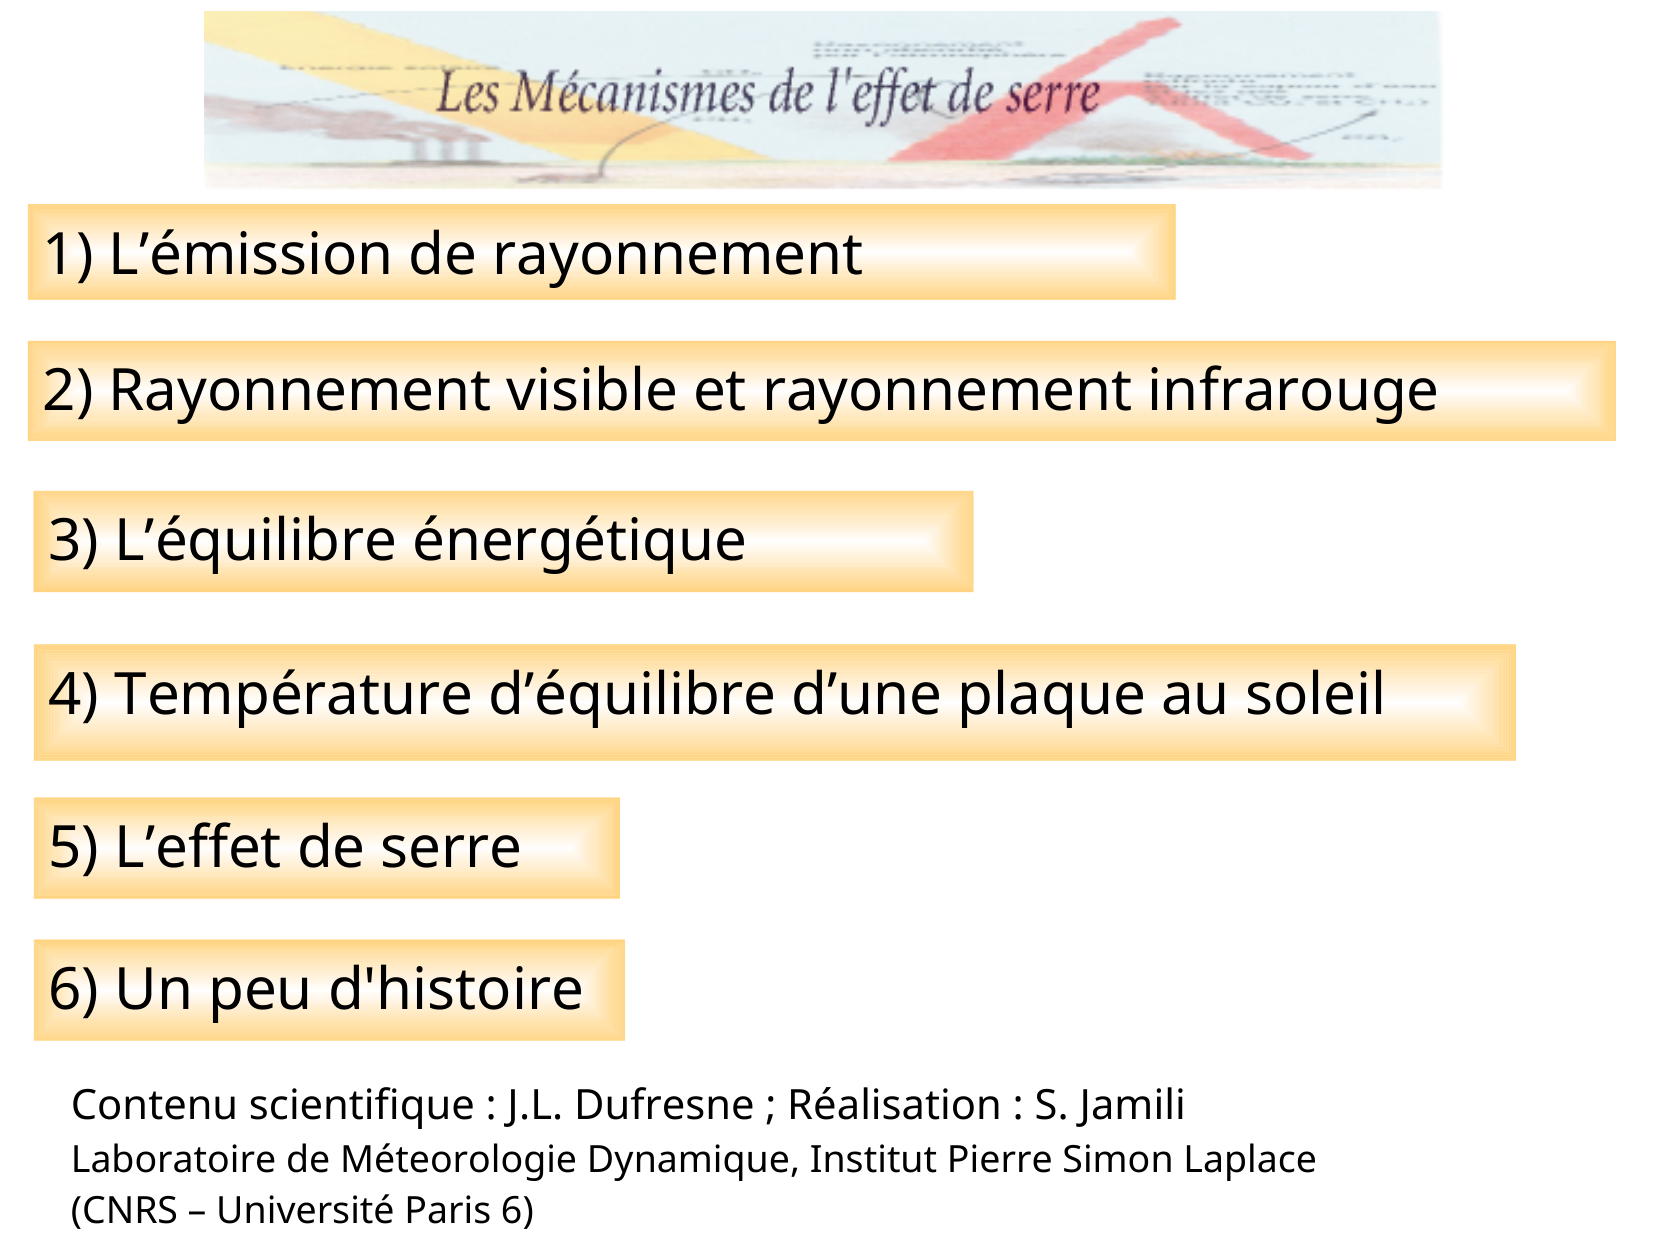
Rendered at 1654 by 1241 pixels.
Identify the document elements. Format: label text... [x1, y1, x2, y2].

text_box [33, 644, 1517, 761]
text_box 2) Rayonnement visible et rayonnement infrarouge [27, 340, 1617, 441]
text_box [33, 939, 625, 1041]
text_box [27, 204, 1176, 300]
text_box 1) L’émission de rayonnement [27, 204, 1175, 299]
picture [204, 11, 1443, 192]
text_box 3) L’équilibre énergétique [33, 490, 973, 592]
text_box 6) Un peu d'histoire [33, 939, 624, 1040]
text_box [33, 490, 974, 593]
text_box 5) L’effet de serre [33, 797, 619, 899]
text_box Contenu scientifique : J.L. Dufresne ; Réalisation : S. Jamili Laboratoire de Méteorologie Dynamique, Institut Pierre Simon Laplace (CNRS – Université Paris 6) [55, 1067, 1596, 1220]
text_box 4) Température d’équilibre d’une plaque au soleil [33, 644, 1516, 760]
